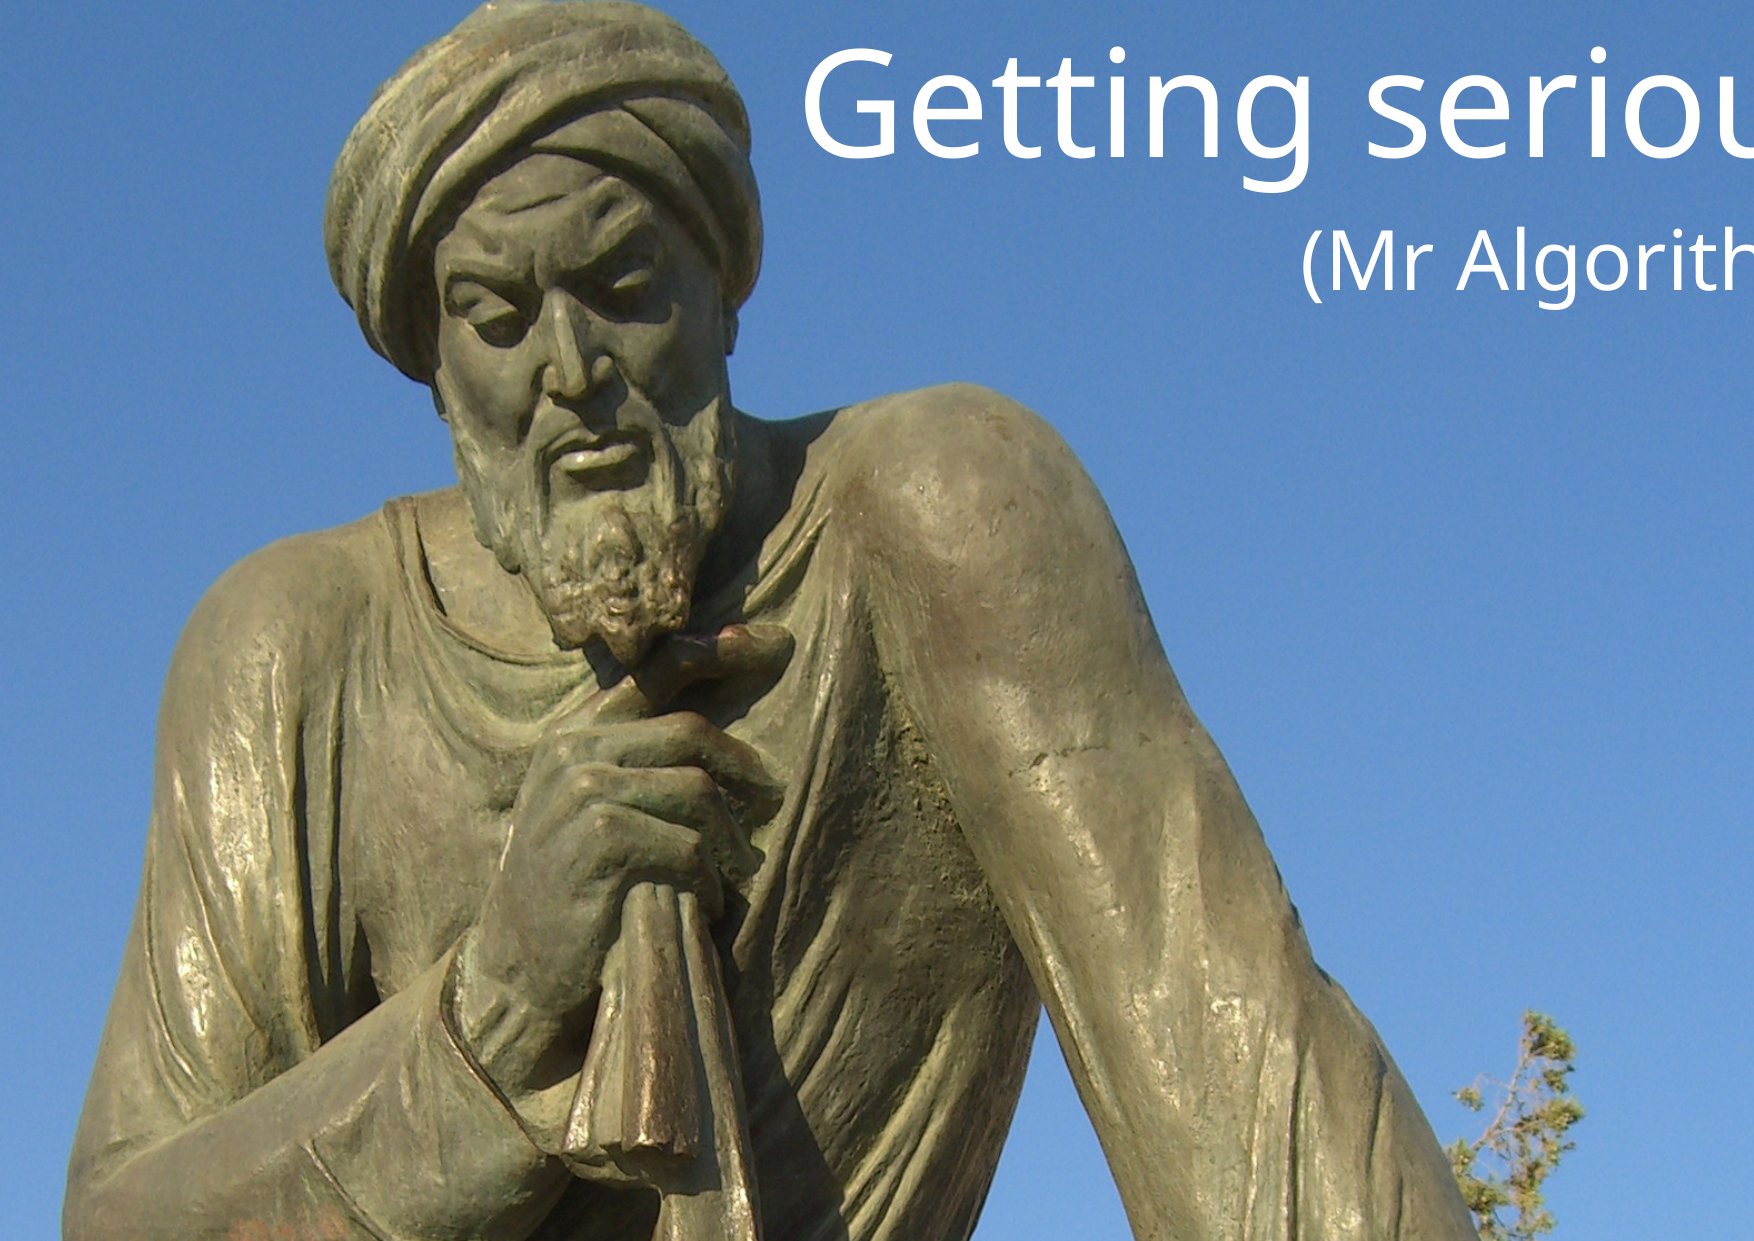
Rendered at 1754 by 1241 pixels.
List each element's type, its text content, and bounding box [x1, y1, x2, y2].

text_box Getting serious (Mr Algorithm) [781, 0, 1754, 316]
picture [0, 0, 1754, 1241]
